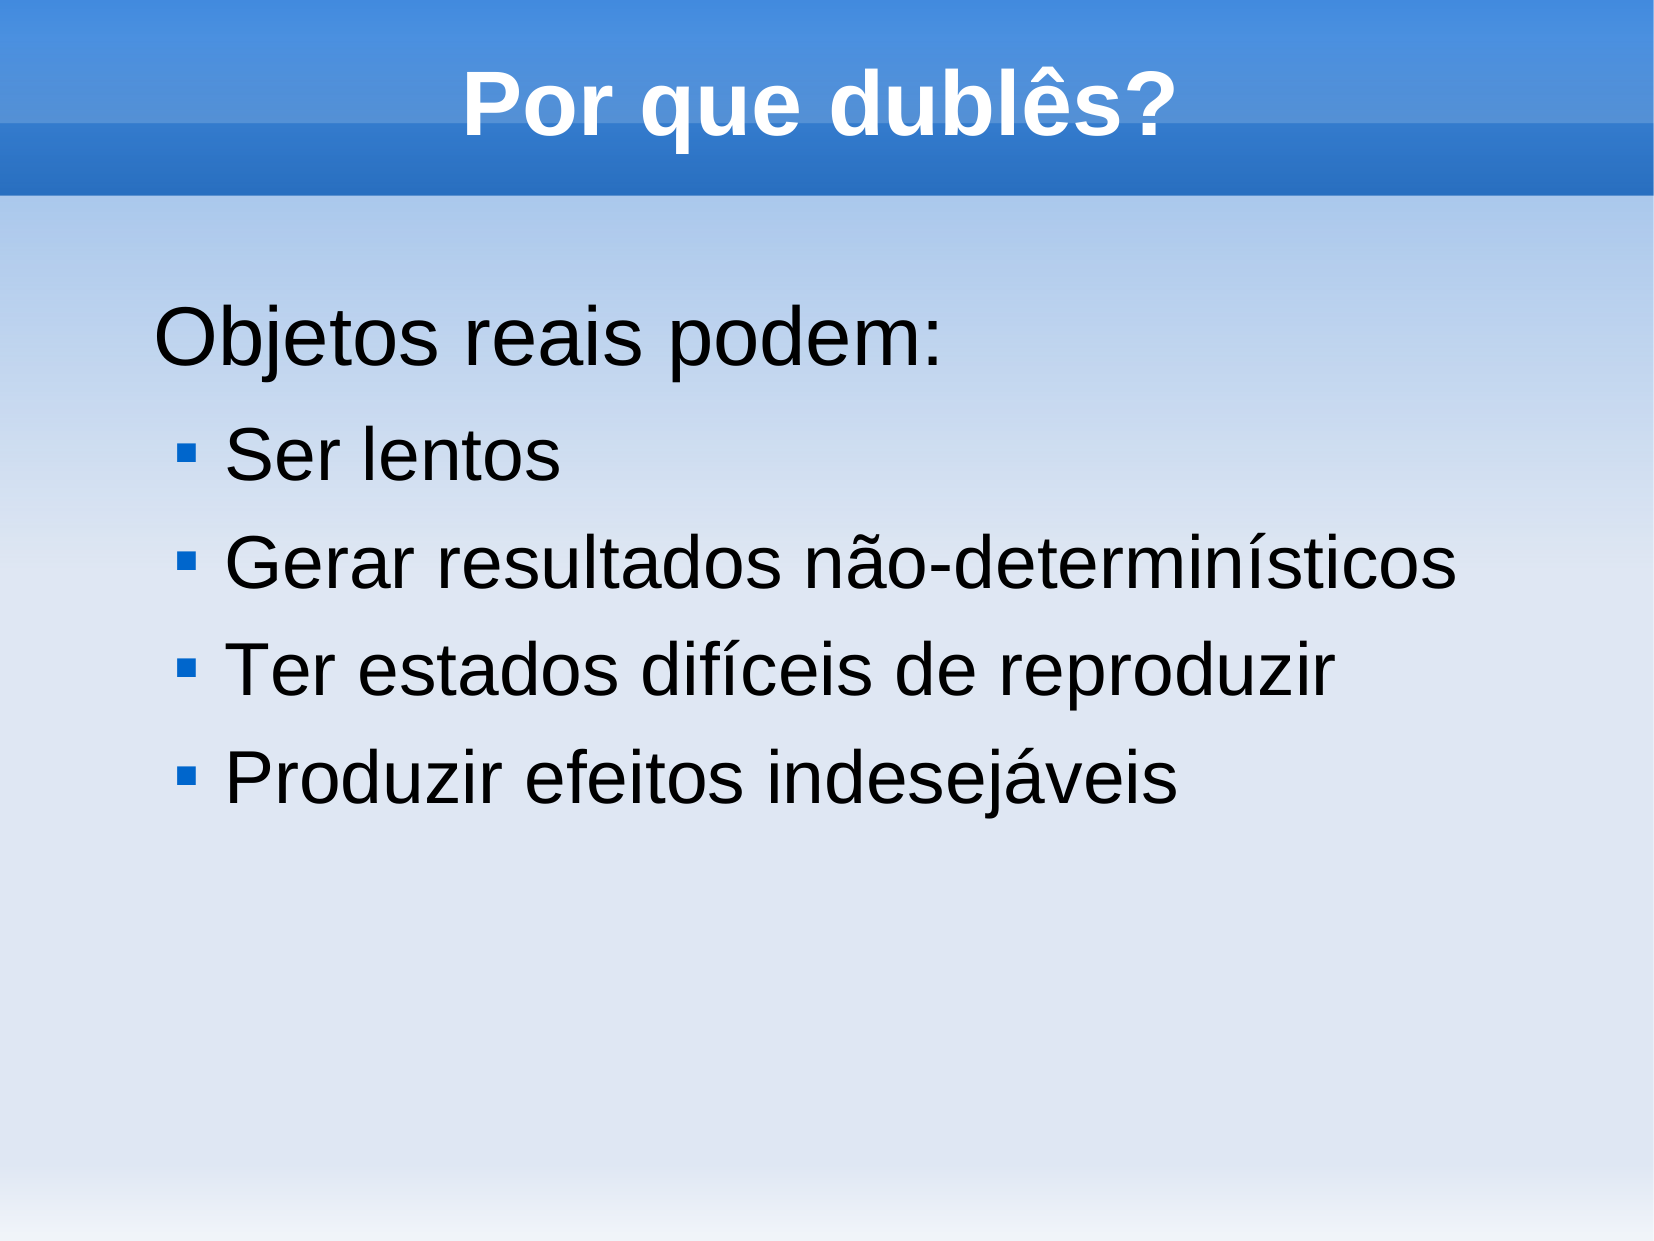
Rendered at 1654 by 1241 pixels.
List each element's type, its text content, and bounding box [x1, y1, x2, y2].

title Por que dublês? [76, 0, 1565, 208]
picture [0, 0, 1654, 1241]
list Objetos reais podem: Ser lentos Gerar resultados não-determinísticos Ter estados difíceis de reproduzir Produzir efeitos indesejáveis [82, 290, 1571, 1094]
